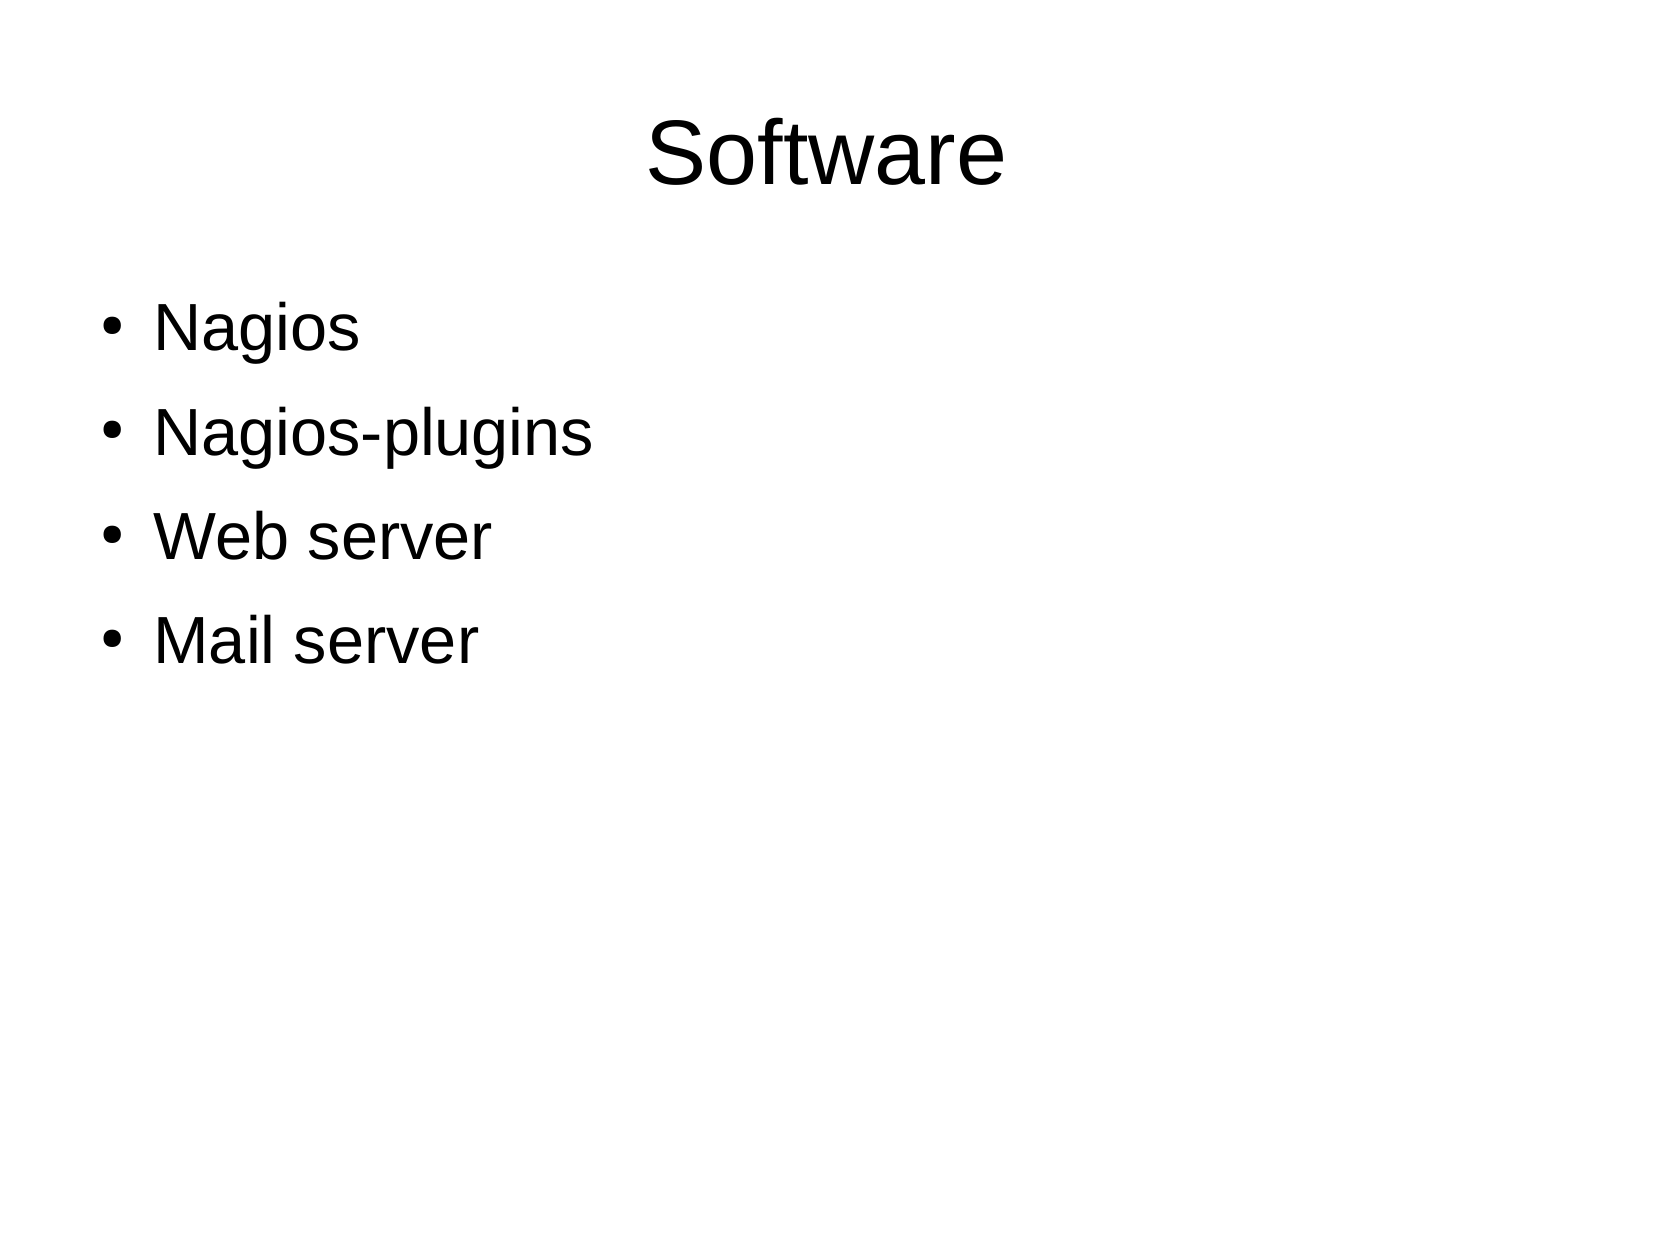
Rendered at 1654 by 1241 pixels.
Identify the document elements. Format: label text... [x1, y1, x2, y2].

list Nagios Nagios-plugins Web server Mail server [82, 290, 1571, 1010]
title Software [82, 49, 1571, 257]
